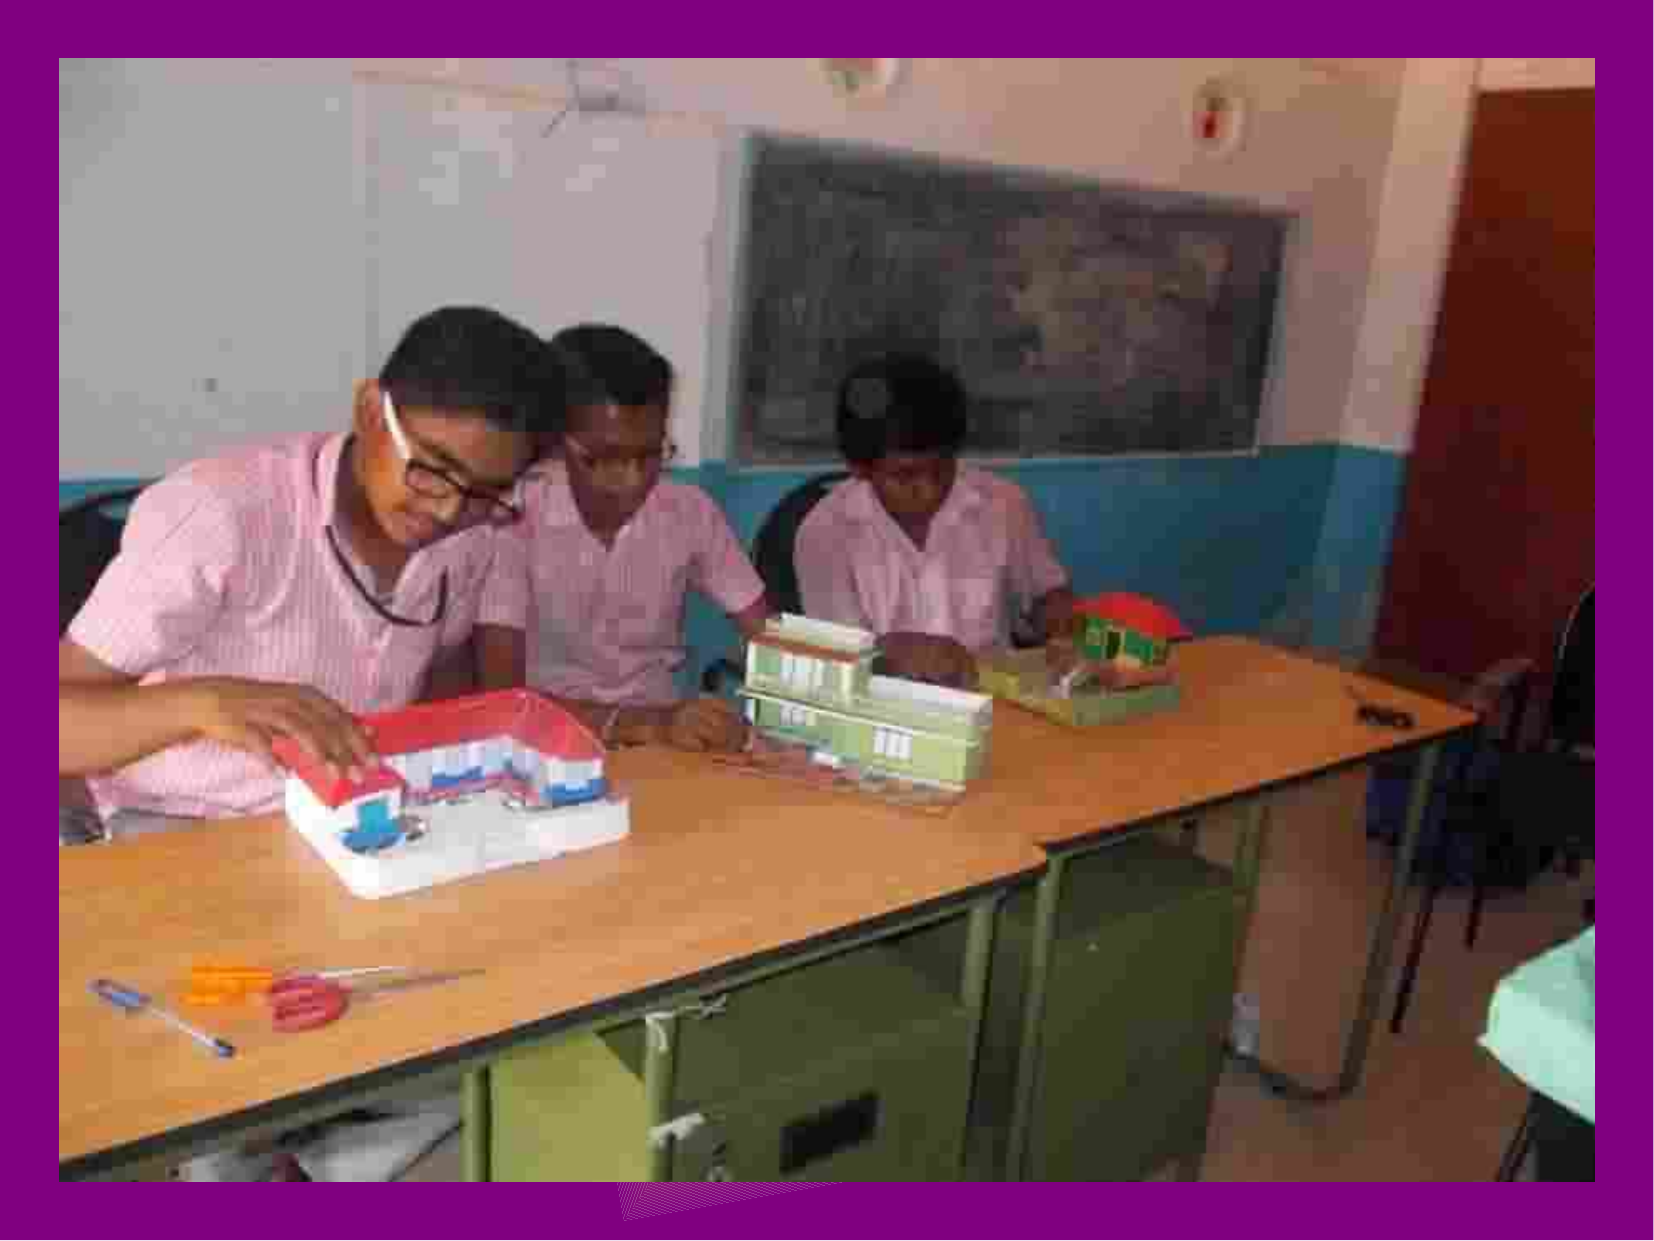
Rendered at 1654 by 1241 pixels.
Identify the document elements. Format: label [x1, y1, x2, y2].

picture [59, 58, 1595, 1182]
